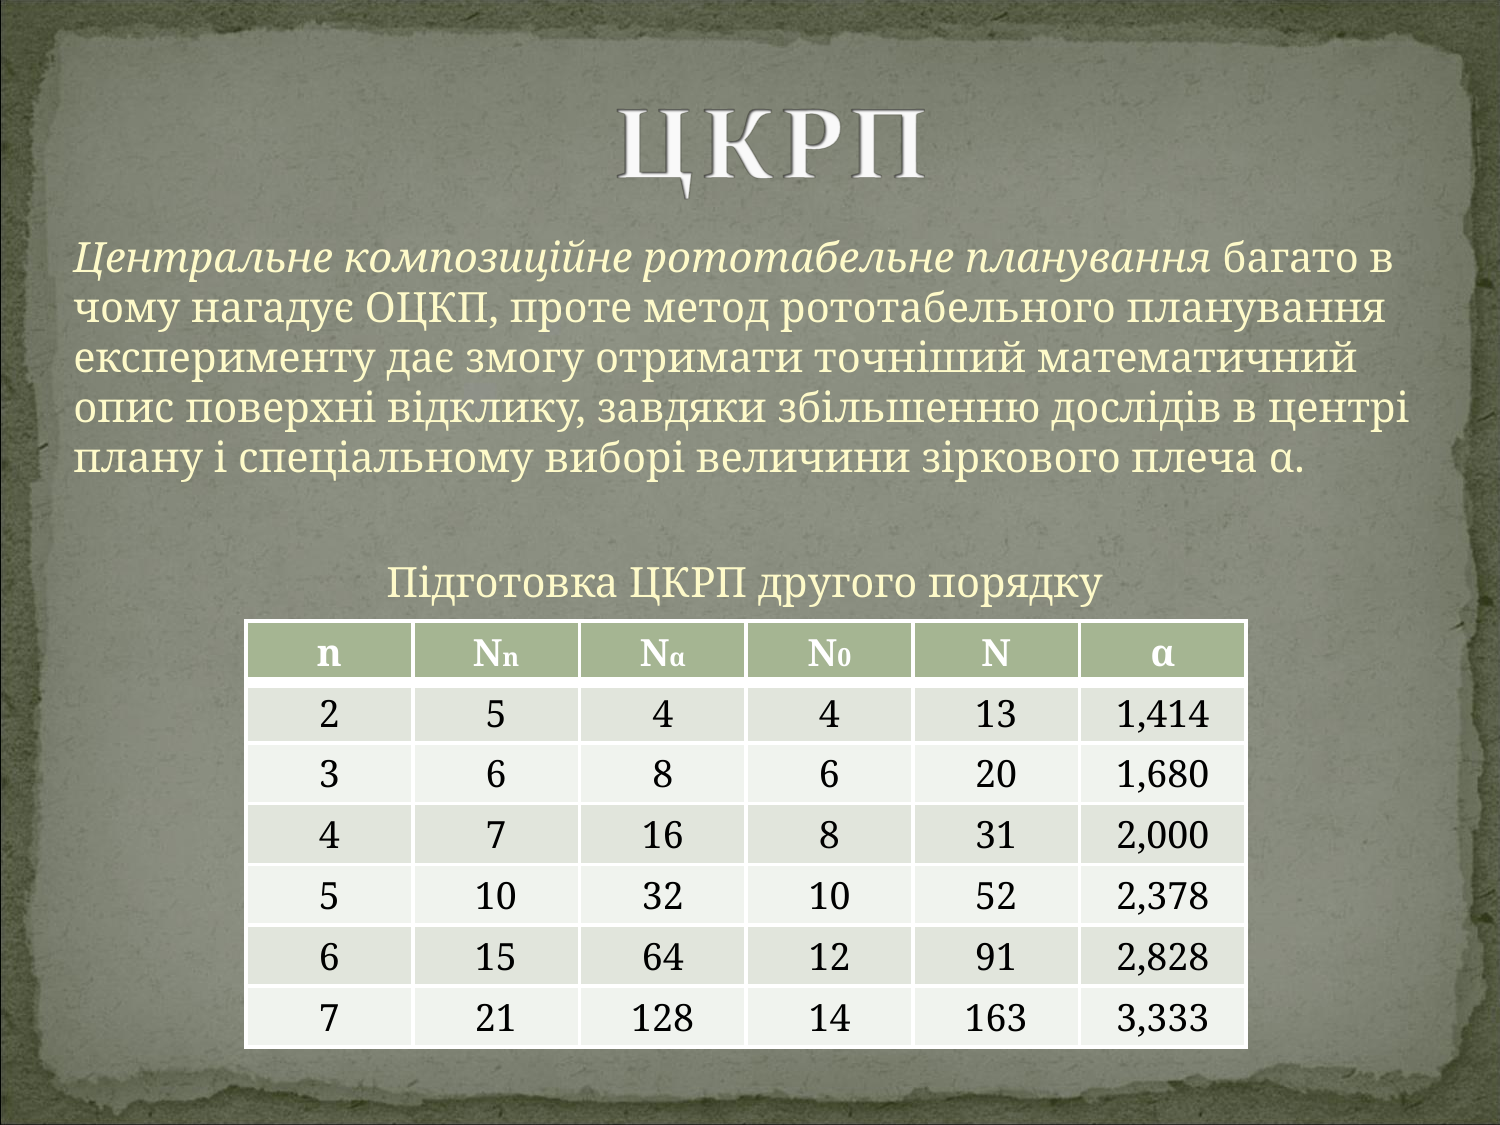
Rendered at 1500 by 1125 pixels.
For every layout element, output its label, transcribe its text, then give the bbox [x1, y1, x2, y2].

table_header N0 [748, 623, 911, 677]
table_cell 91 [915, 927, 1078, 984]
table_cell 6 [415, 745, 578, 802]
table_cell 3 [248, 745, 411, 802]
table_cell 8 [581, 745, 744, 802]
table_cell 7 [248, 988, 411, 1045]
table_cell 31 [915, 805, 1078, 863]
table_cell 6 [748, 745, 911, 802]
table_cell 1,680 [1081, 745, 1244, 802]
table_cell 5 [415, 688, 578, 741]
table_cell 6 [248, 927, 411, 984]
table_cell 2,000 [1081, 805, 1244, 863]
table_header α [1081, 623, 1244, 677]
table_cell 15 [415, 927, 578, 984]
table_cell 14 [748, 988, 911, 1045]
picture [0, 0, 1500, 1125]
table_cell 52 [915, 866, 1078, 923]
table_cell 4 [248, 805, 411, 863]
text_box [552, 53, 1027, 213]
table_cell 32 [581, 866, 744, 923]
table_cell 20 [915, 745, 1078, 802]
table_cell 163 [915, 988, 1078, 1045]
table_cell 2,828 [1081, 927, 1244, 984]
table_cell 7 [415, 805, 578, 863]
table_header n [248, 623, 411, 677]
list Центральне композиційне рототабельне планування багато в чому нагадує ОЦКП, проте метод рототабельного планування експерименту дає змогу отримати точніший математичний опис поверхні відклику, завдяки збільшенню дослідів в центрі плану і спеціальному виборі величини зіркового плеча α. Підготовка ЦКРП другого порядку [58, 222, 1442, 976]
table_cell 2,378 [1081, 866, 1244, 923]
table_cell 13 [915, 688, 1078, 741]
table_cell 8 [748, 805, 911, 863]
table_cell 4 [581, 688, 744, 741]
table_header N [915, 623, 1078, 677]
table_cell 12 [748, 927, 911, 984]
table_cell 64 [581, 927, 744, 984]
table_cell 4 [748, 688, 911, 741]
table_cell 2 [248, 688, 411, 741]
table_cell 21 [415, 988, 578, 1045]
table_cell 1,414 [1081, 688, 1244, 741]
table_cell 5 [248, 866, 411, 923]
table_cell 128 [581, 988, 744, 1045]
table_cell 16 [581, 805, 744, 863]
table_header Nn [415, 623, 578, 677]
table_cell 10 [748, 866, 911, 923]
table_cell 10 [415, 866, 578, 923]
table_cell 3,333 [1081, 988, 1244, 1045]
table_header Nα [581, 623, 744, 677]
